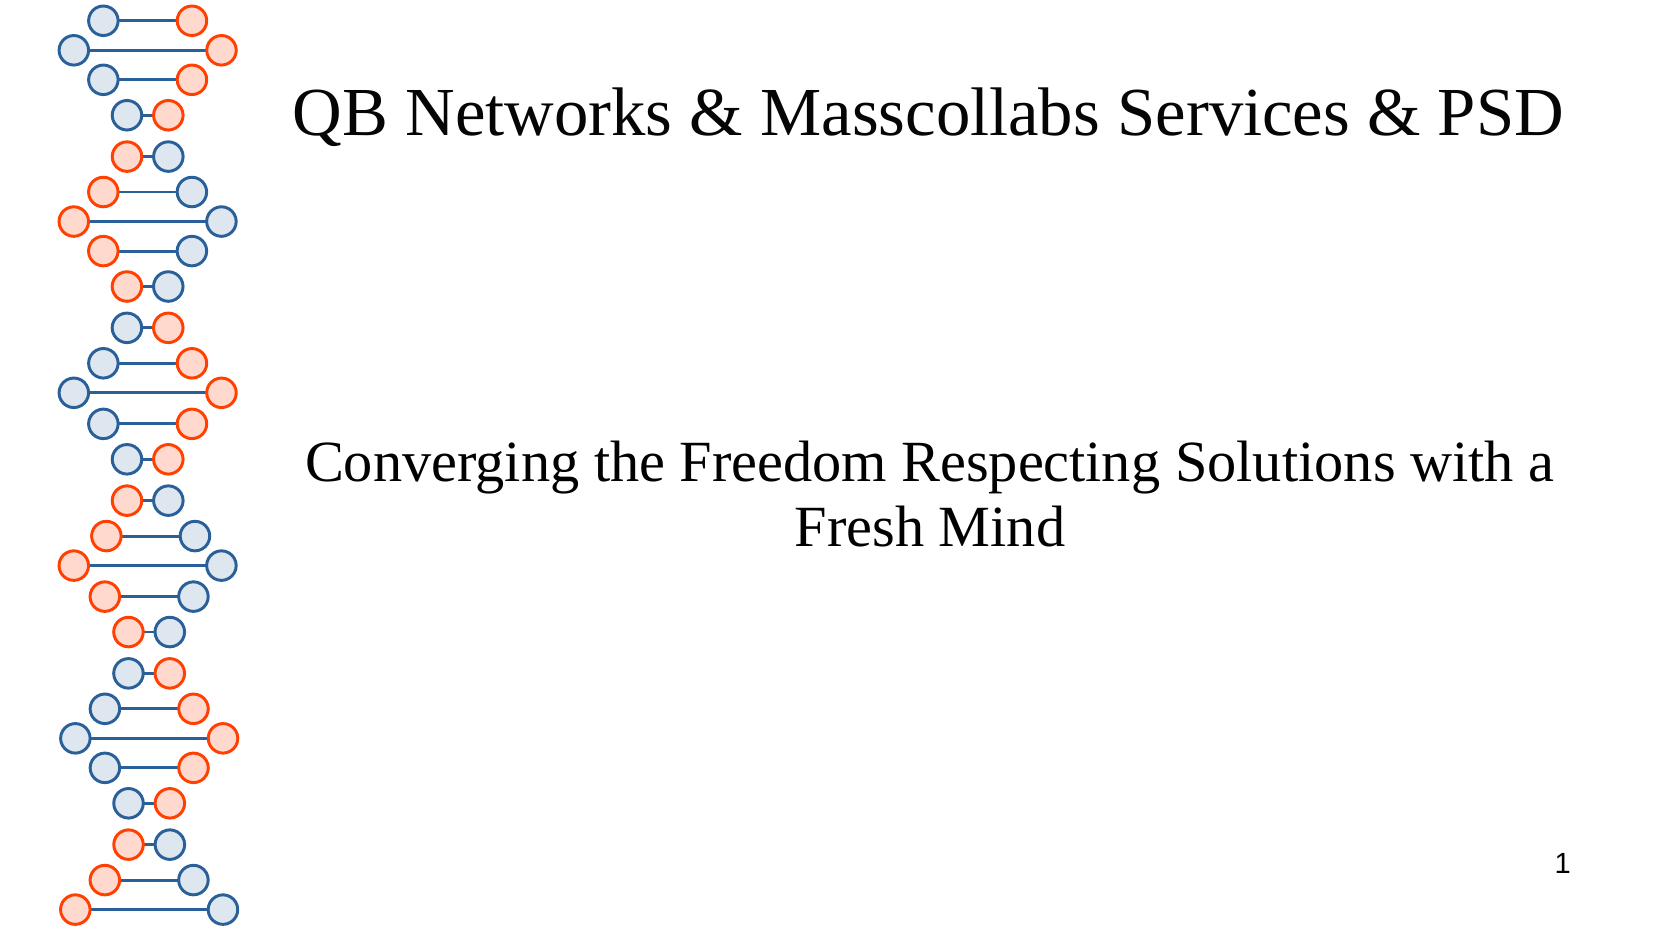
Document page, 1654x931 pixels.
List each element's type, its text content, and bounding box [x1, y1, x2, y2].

subtitle Converging the Freedom Respecting Solutions with a Fresh Mind [265, 224, 1595, 764]
title QB Networks & Masscollabs Services & PSD [265, 35, 1595, 189]
